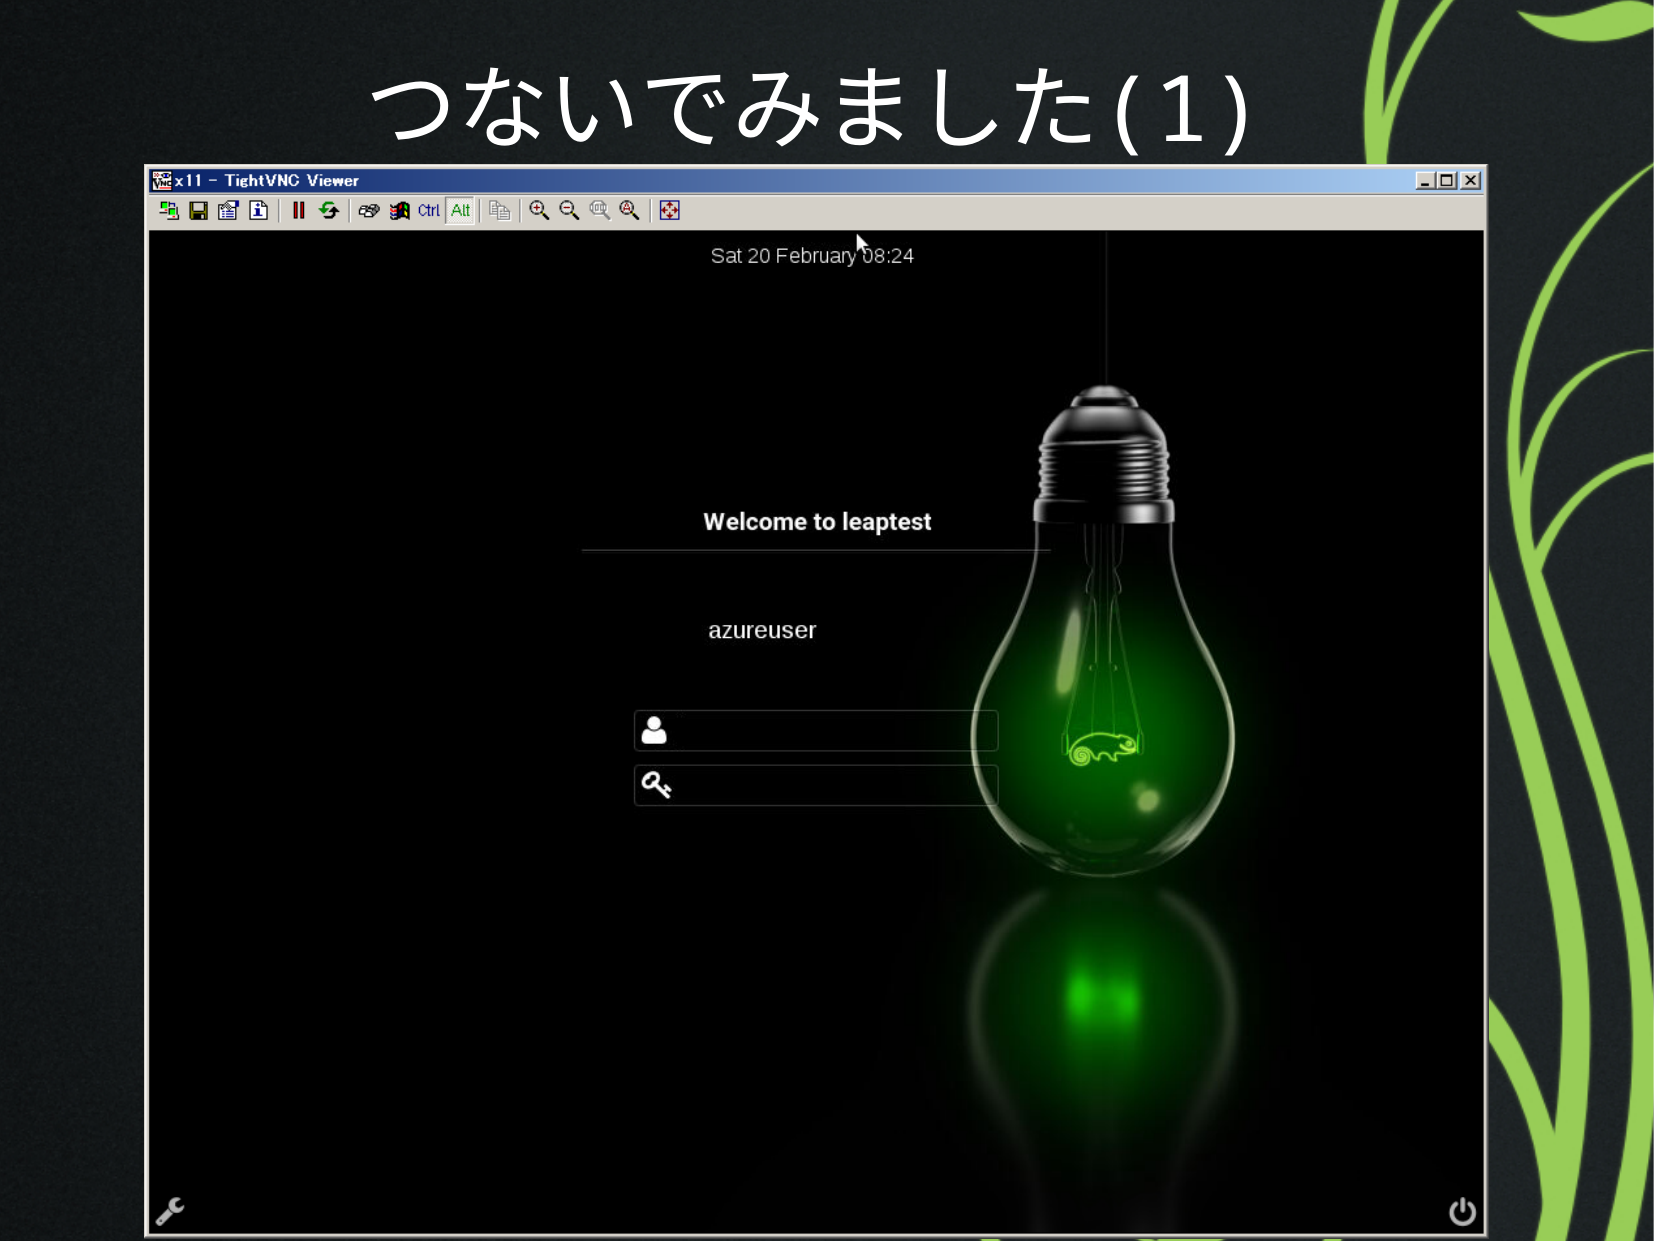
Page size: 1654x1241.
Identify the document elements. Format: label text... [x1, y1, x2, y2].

title つないでみました(1) [47, 49, 1583, 154]
picture [0, 0, 1654, 1241]
